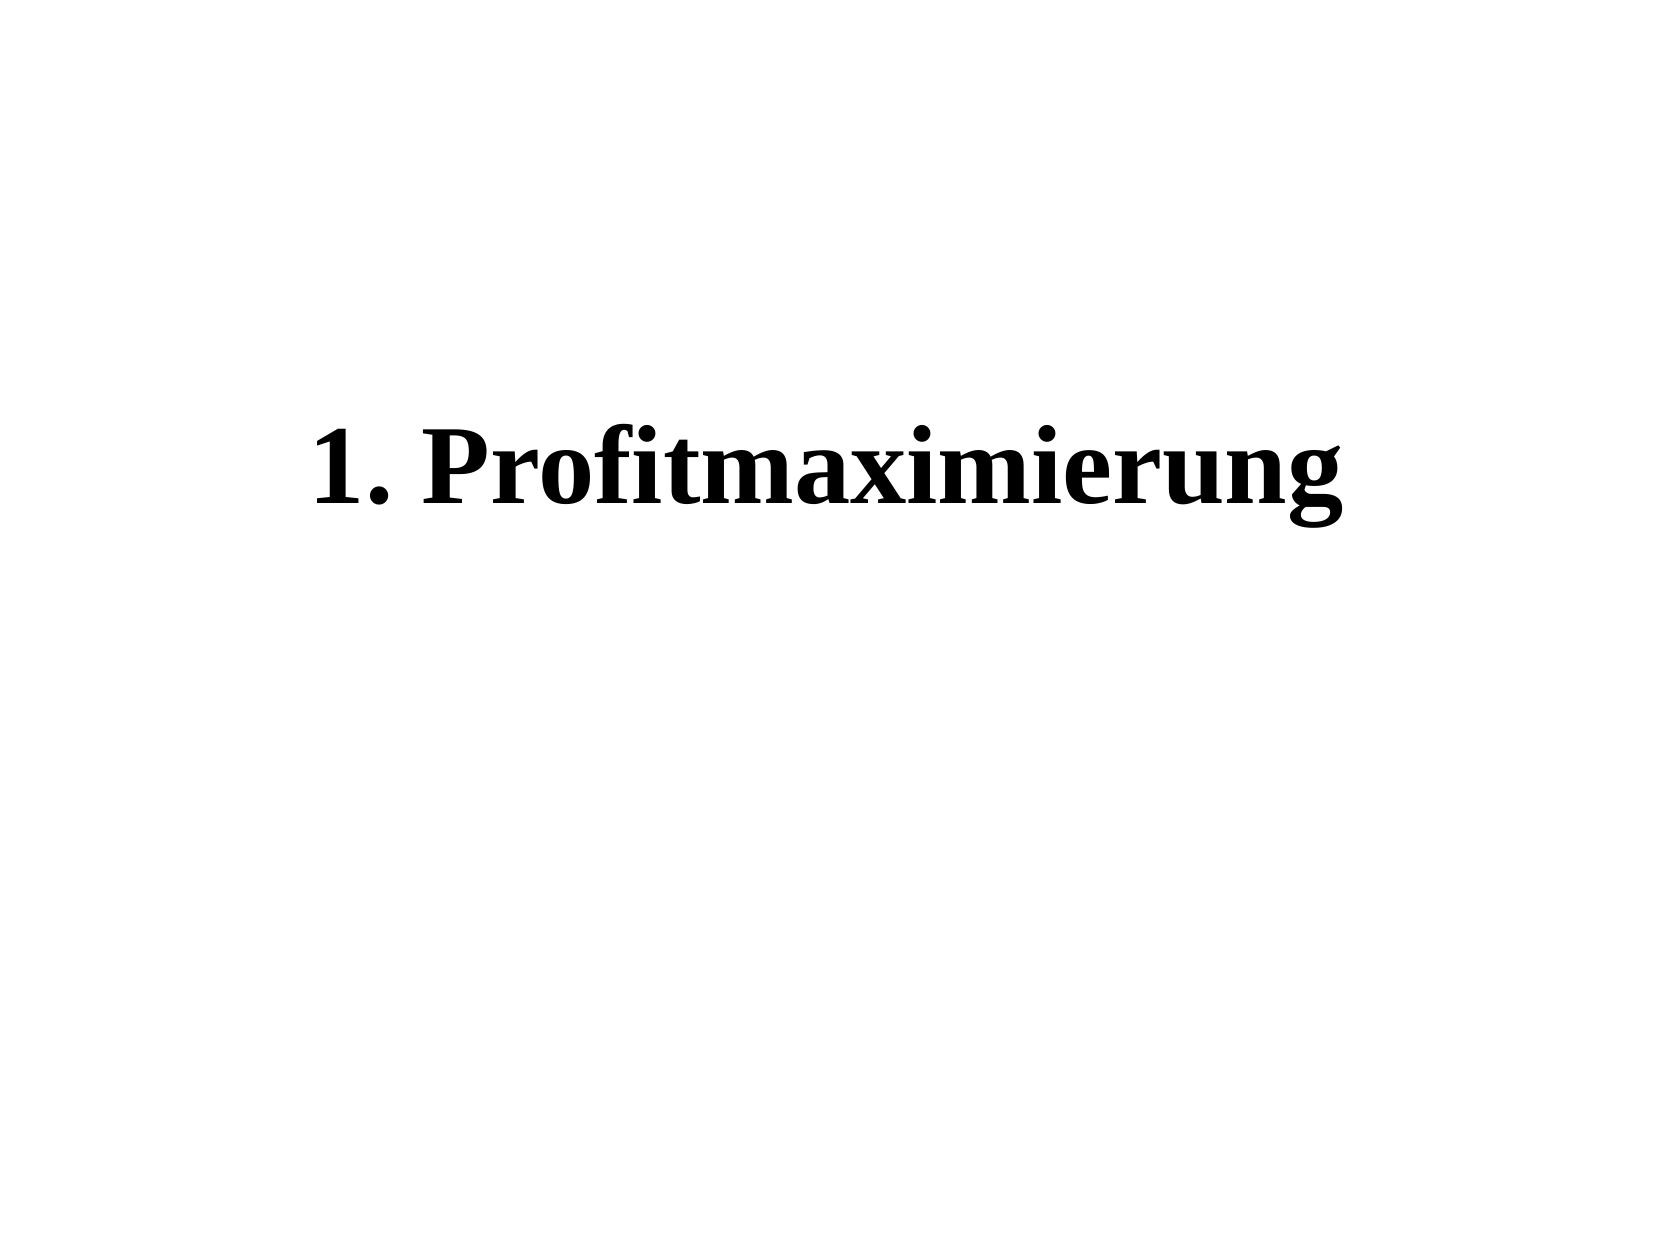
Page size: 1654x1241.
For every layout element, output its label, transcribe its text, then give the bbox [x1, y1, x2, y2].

text_box 1. Profitmaximierung [247, 395, 1406, 535]
